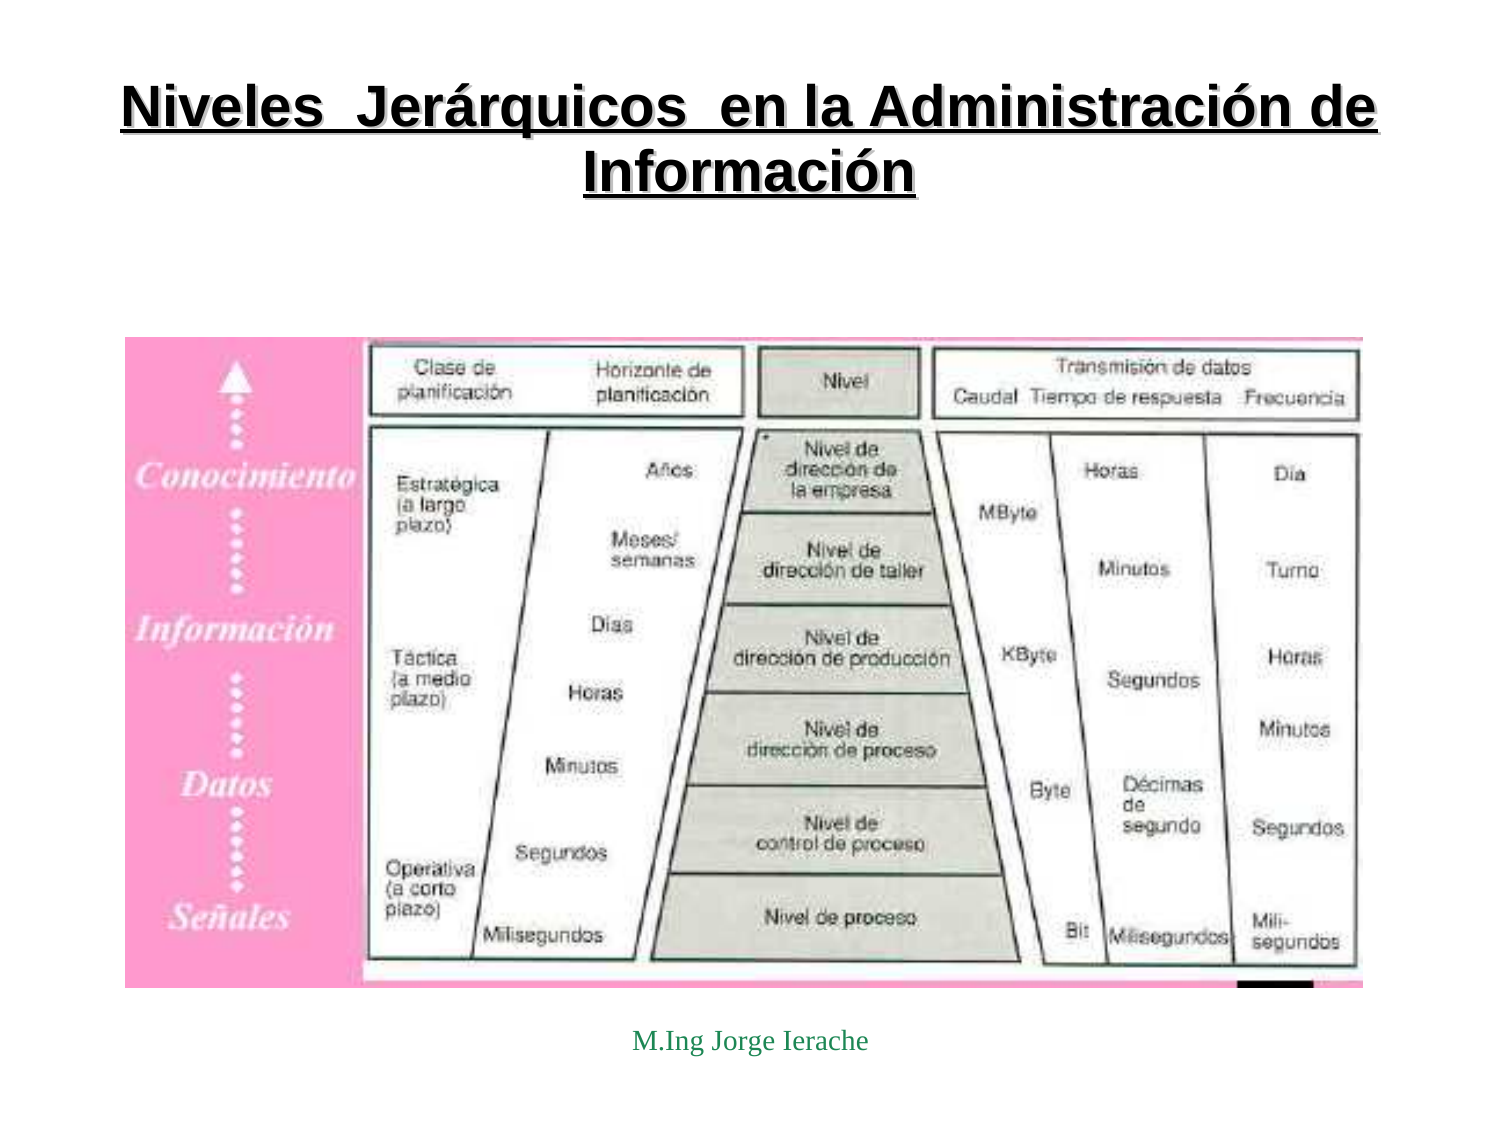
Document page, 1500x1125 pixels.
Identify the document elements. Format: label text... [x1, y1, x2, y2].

picture [125, 337, 1363, 988]
title Niveles Jerárquicos en la Administración de Información [74, 44, 1425, 233]
